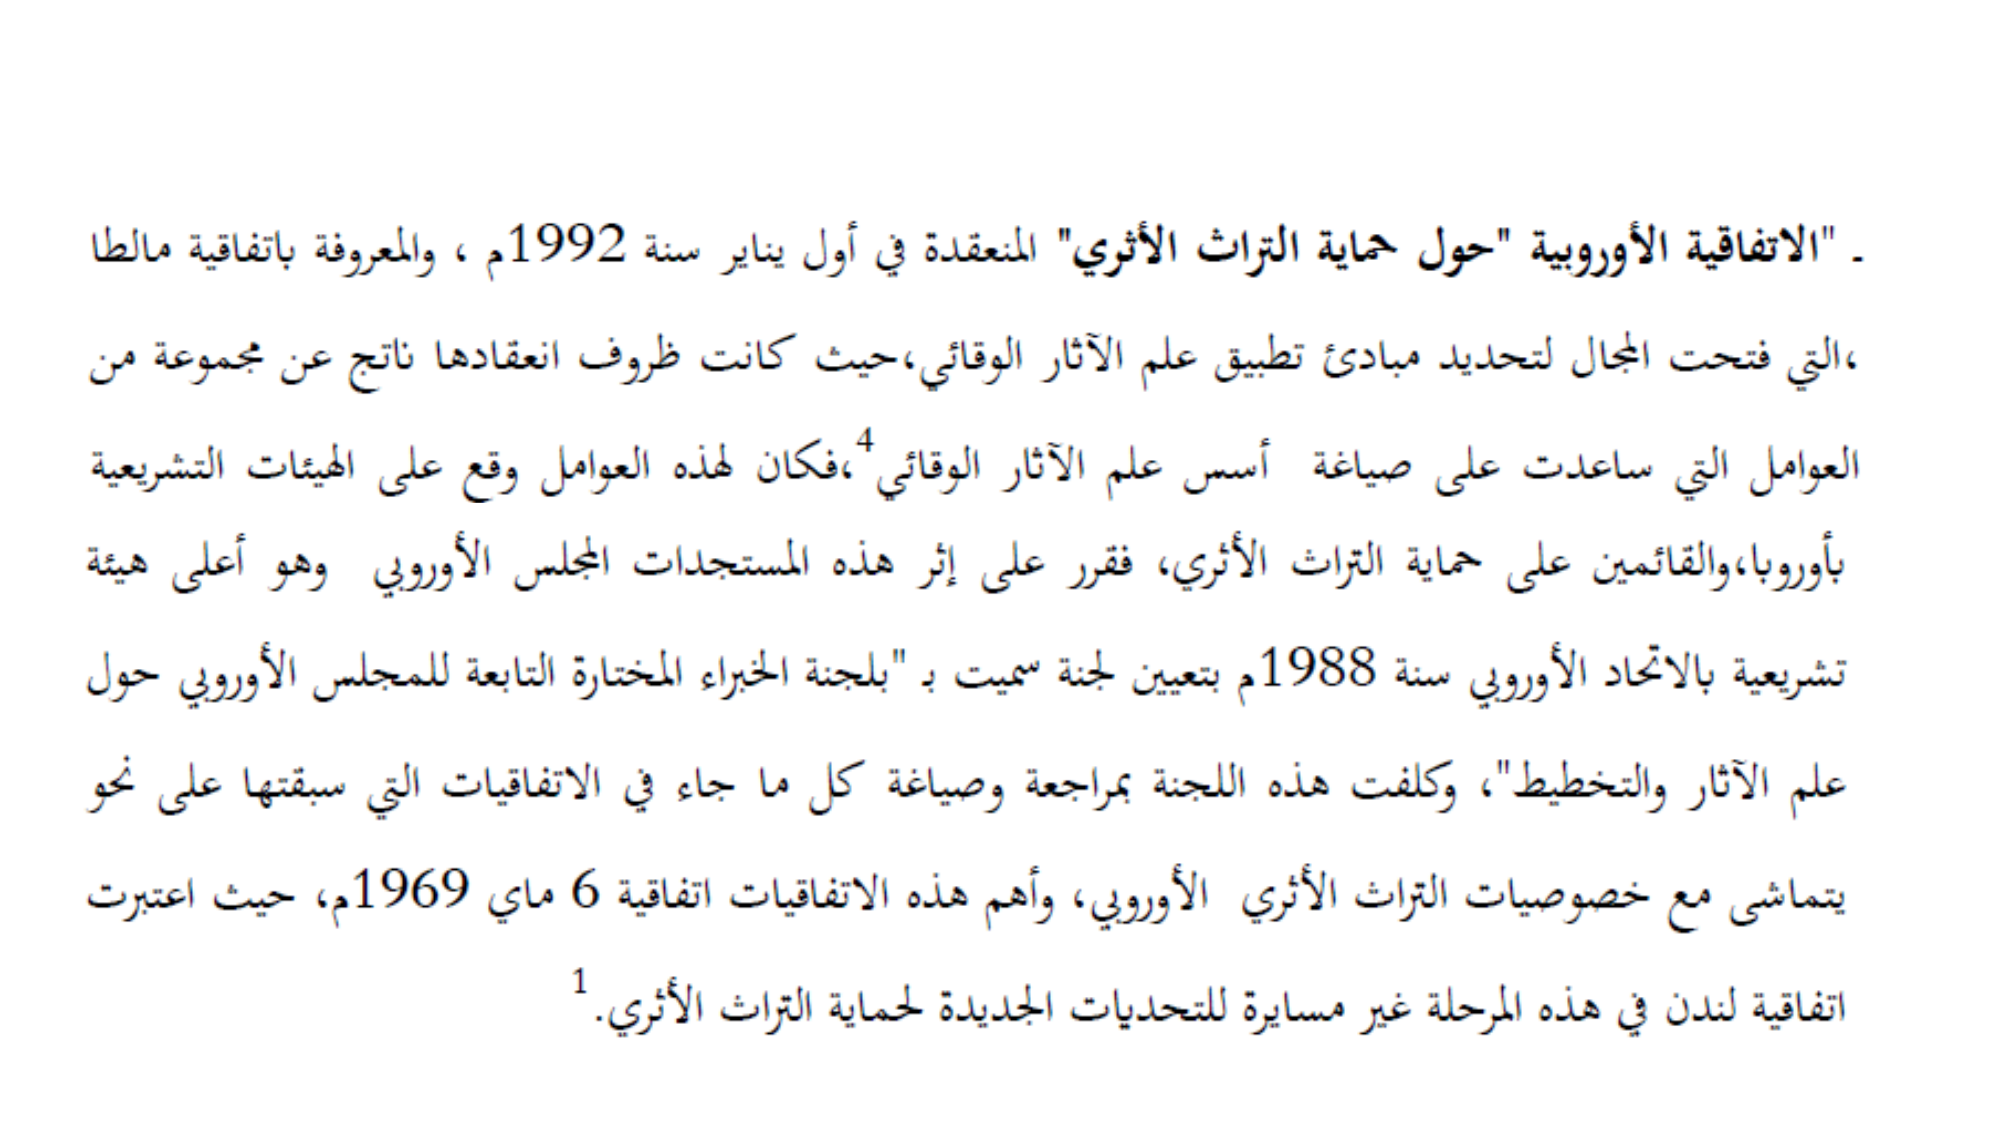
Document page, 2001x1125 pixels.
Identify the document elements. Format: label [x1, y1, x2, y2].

picture [78, 504, 1866, 1061]
picture [78, 186, 1866, 503]
